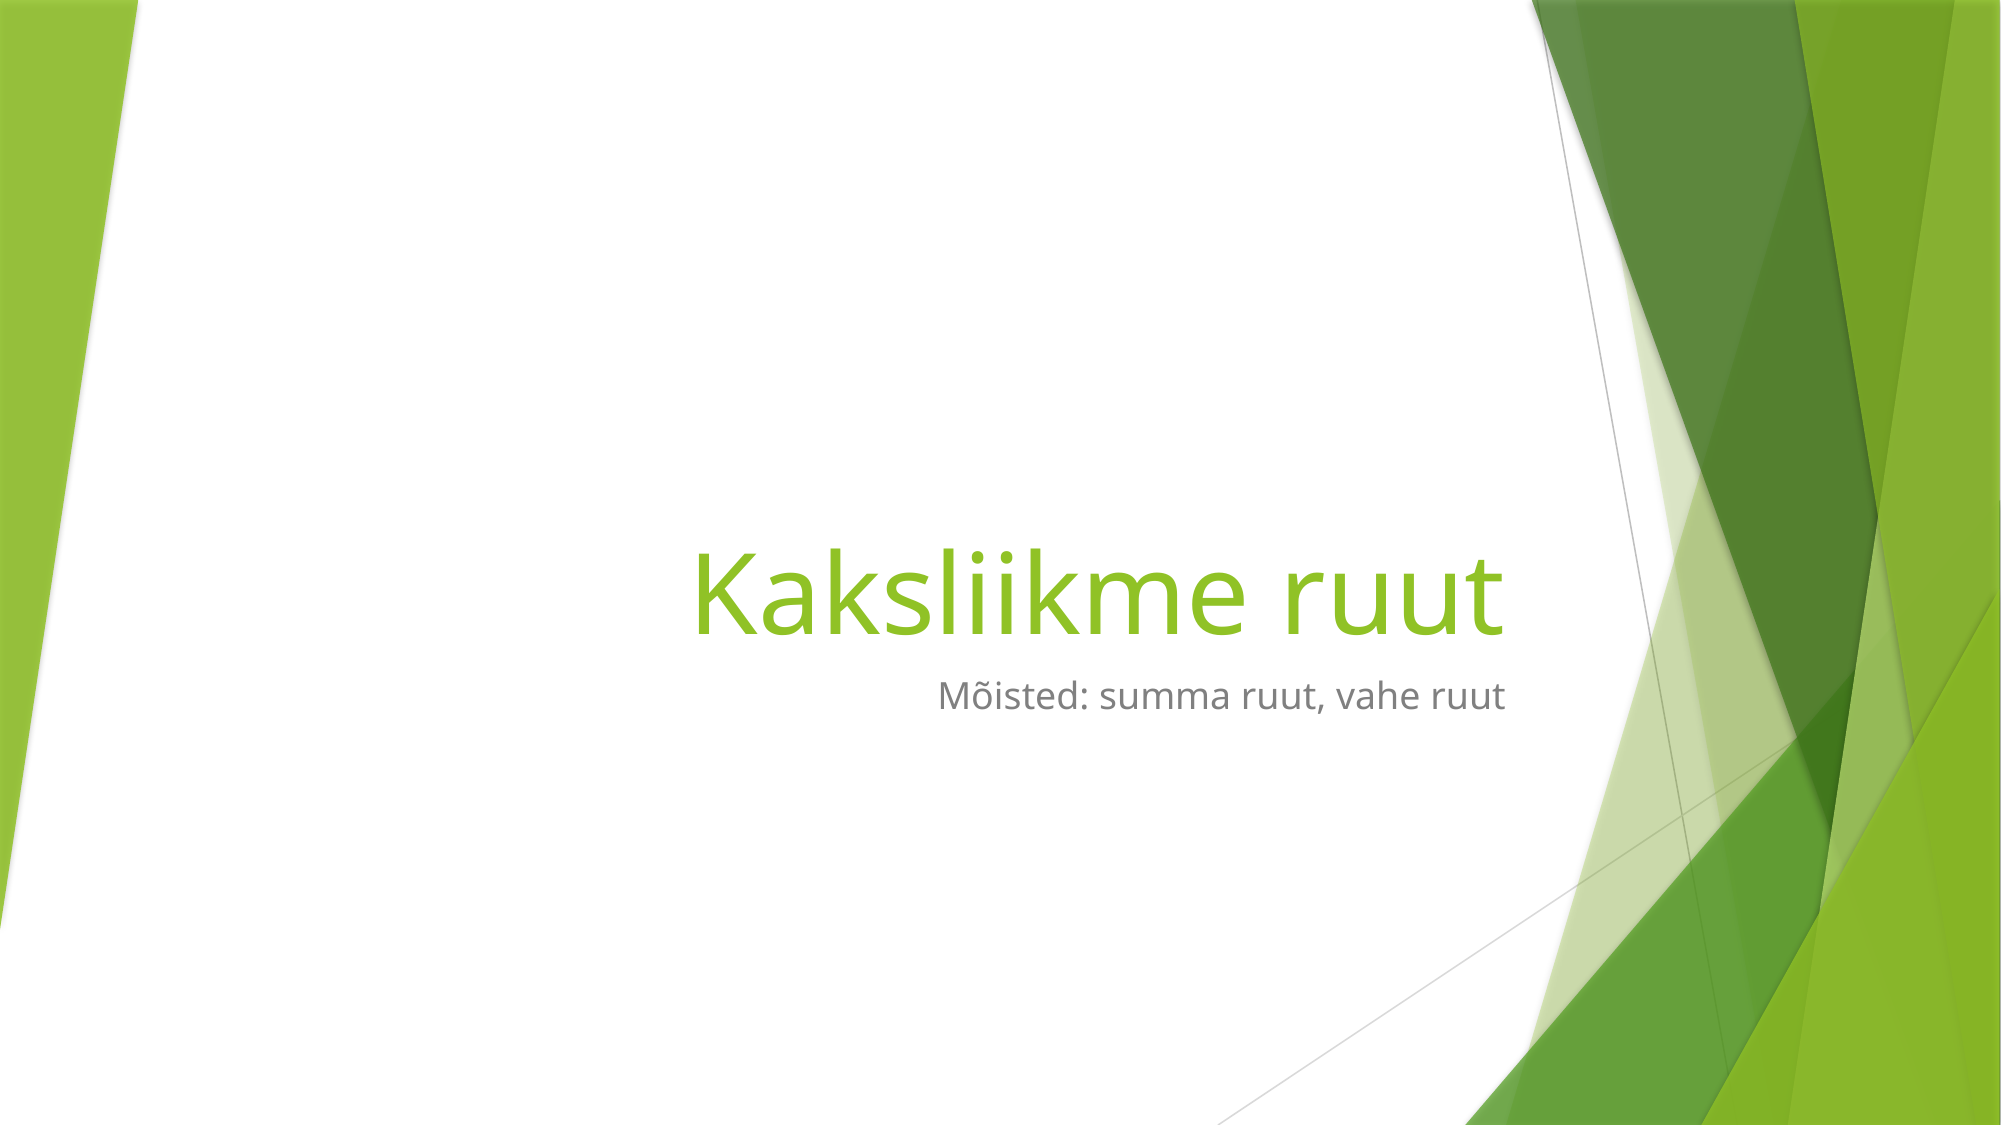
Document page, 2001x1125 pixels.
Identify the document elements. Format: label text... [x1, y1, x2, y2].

title Kaksliikme ruut [247, 394, 1522, 664]
subtitle Mõisted: summa ruut, vahe ruut [247, 664, 1522, 845]
